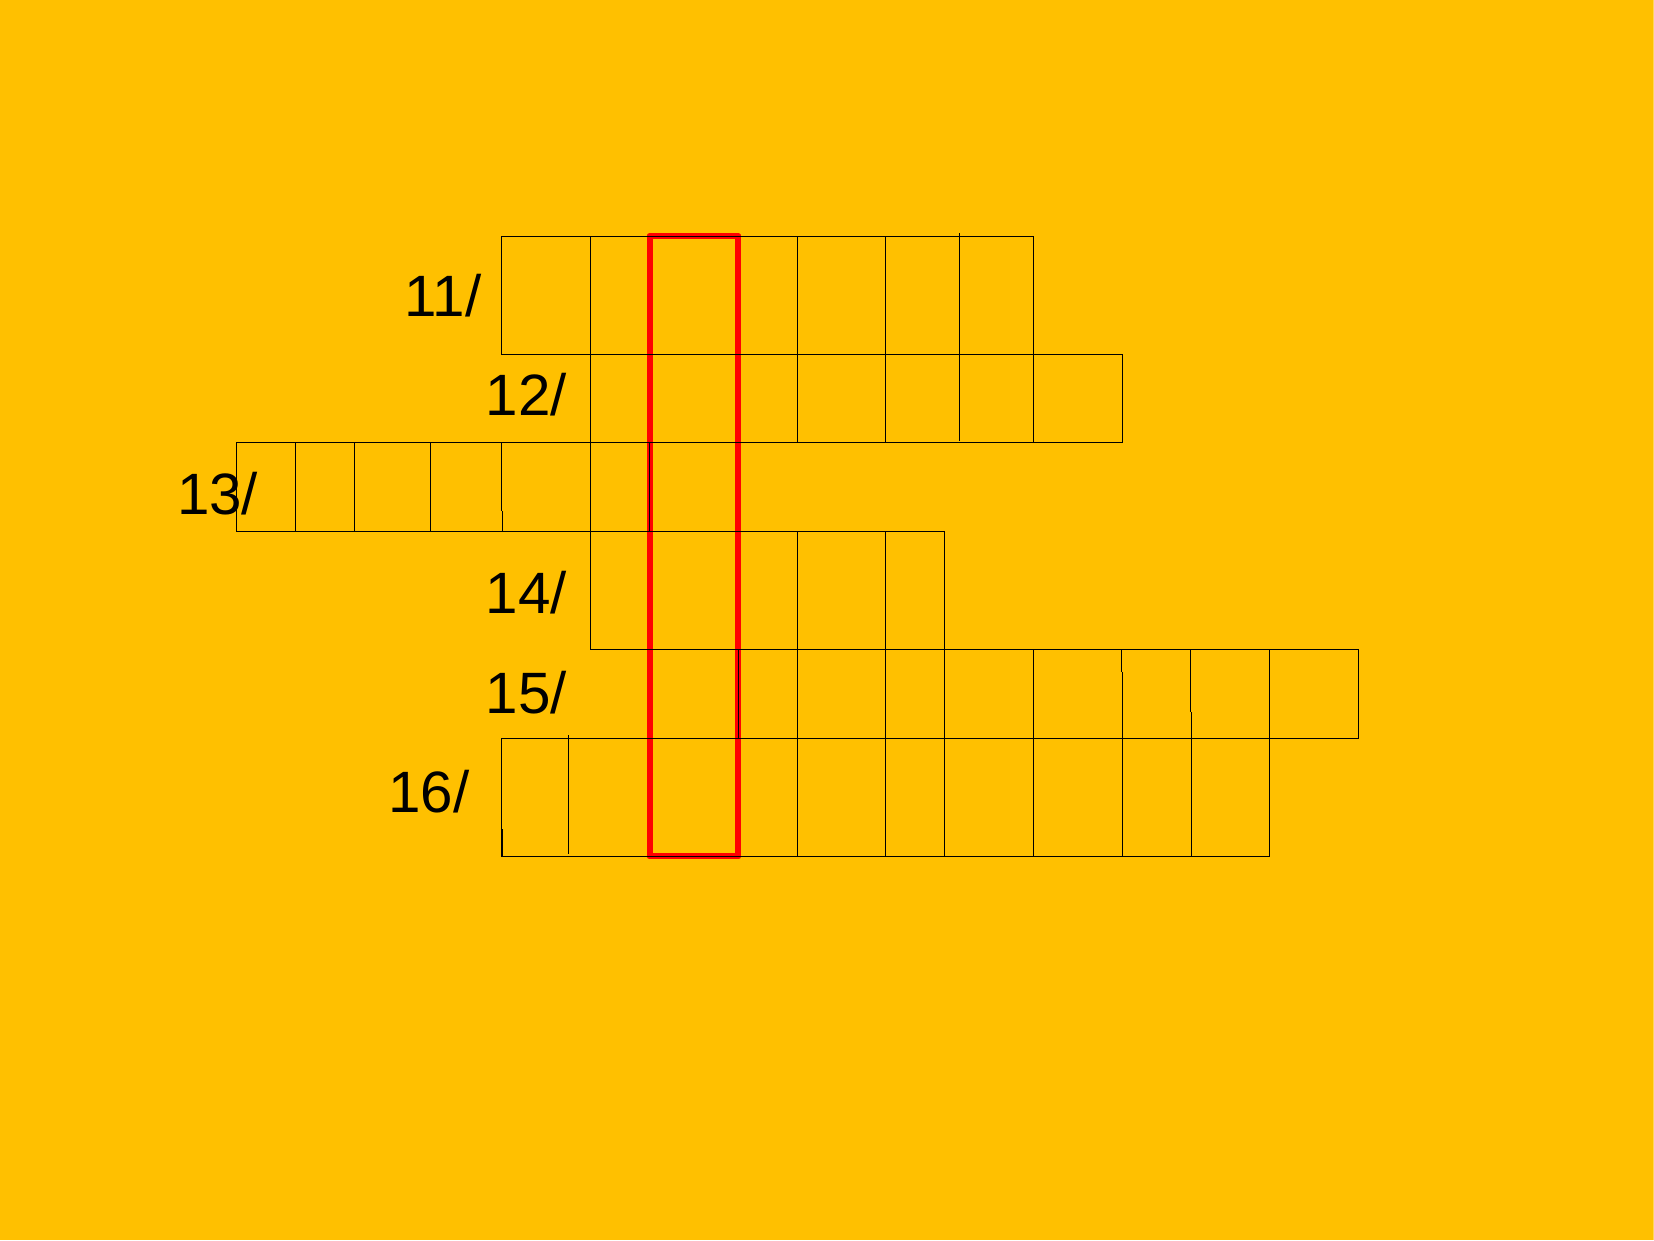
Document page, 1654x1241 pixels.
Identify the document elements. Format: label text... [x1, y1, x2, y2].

list 11/ 12/ 13/ 14/ 15/ 16/ [88, 59, 1571, 1093]
